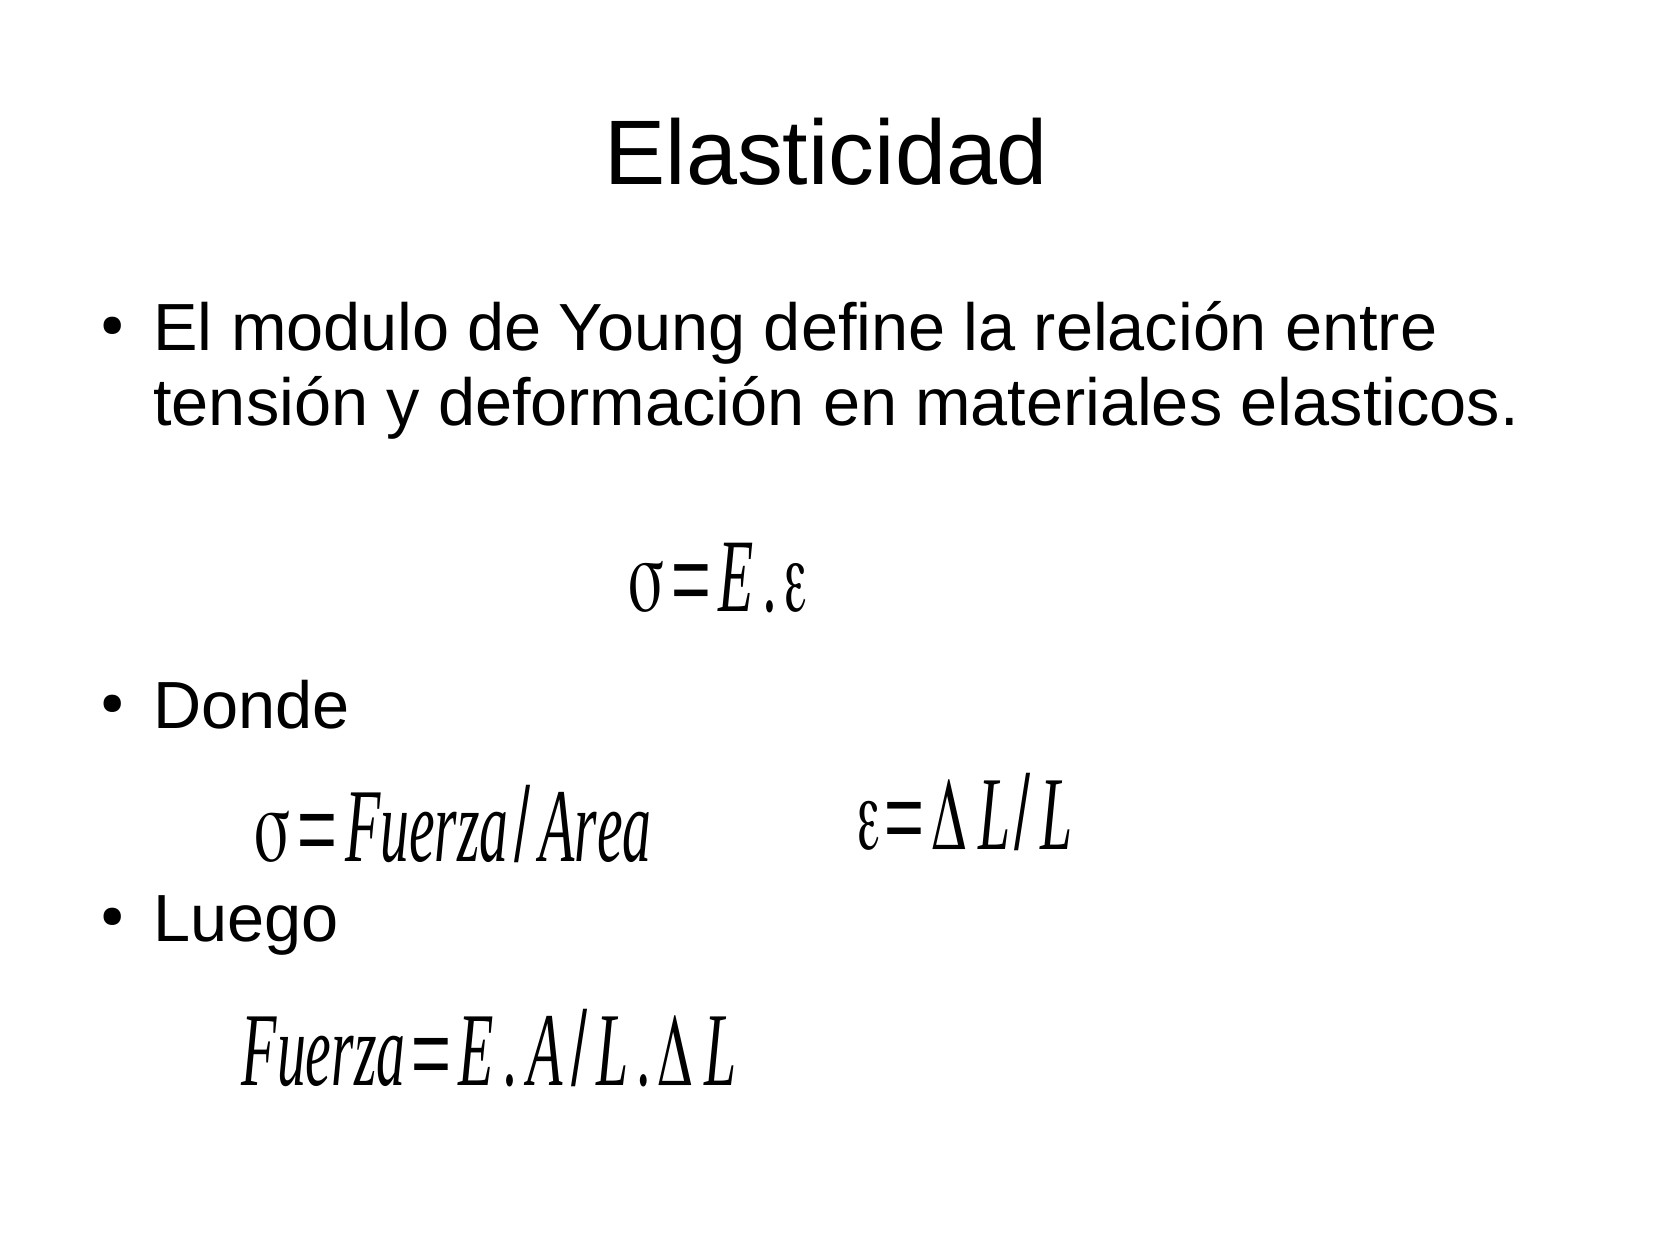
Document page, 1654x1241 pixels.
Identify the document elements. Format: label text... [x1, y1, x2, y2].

chart [841, 757, 1087, 875]
title Elasticidad [82, 49, 1571, 257]
list Luego [82, 880, 1571, 969]
list El modulo de Young define la relación entre tensión y deformación en materiales elasticos. [82, 290, 1571, 485]
list Donde [82, 668, 1571, 756]
chart [223, 993, 751, 1111]
chart [614, 519, 823, 637]
chart [240, 769, 667, 880]
